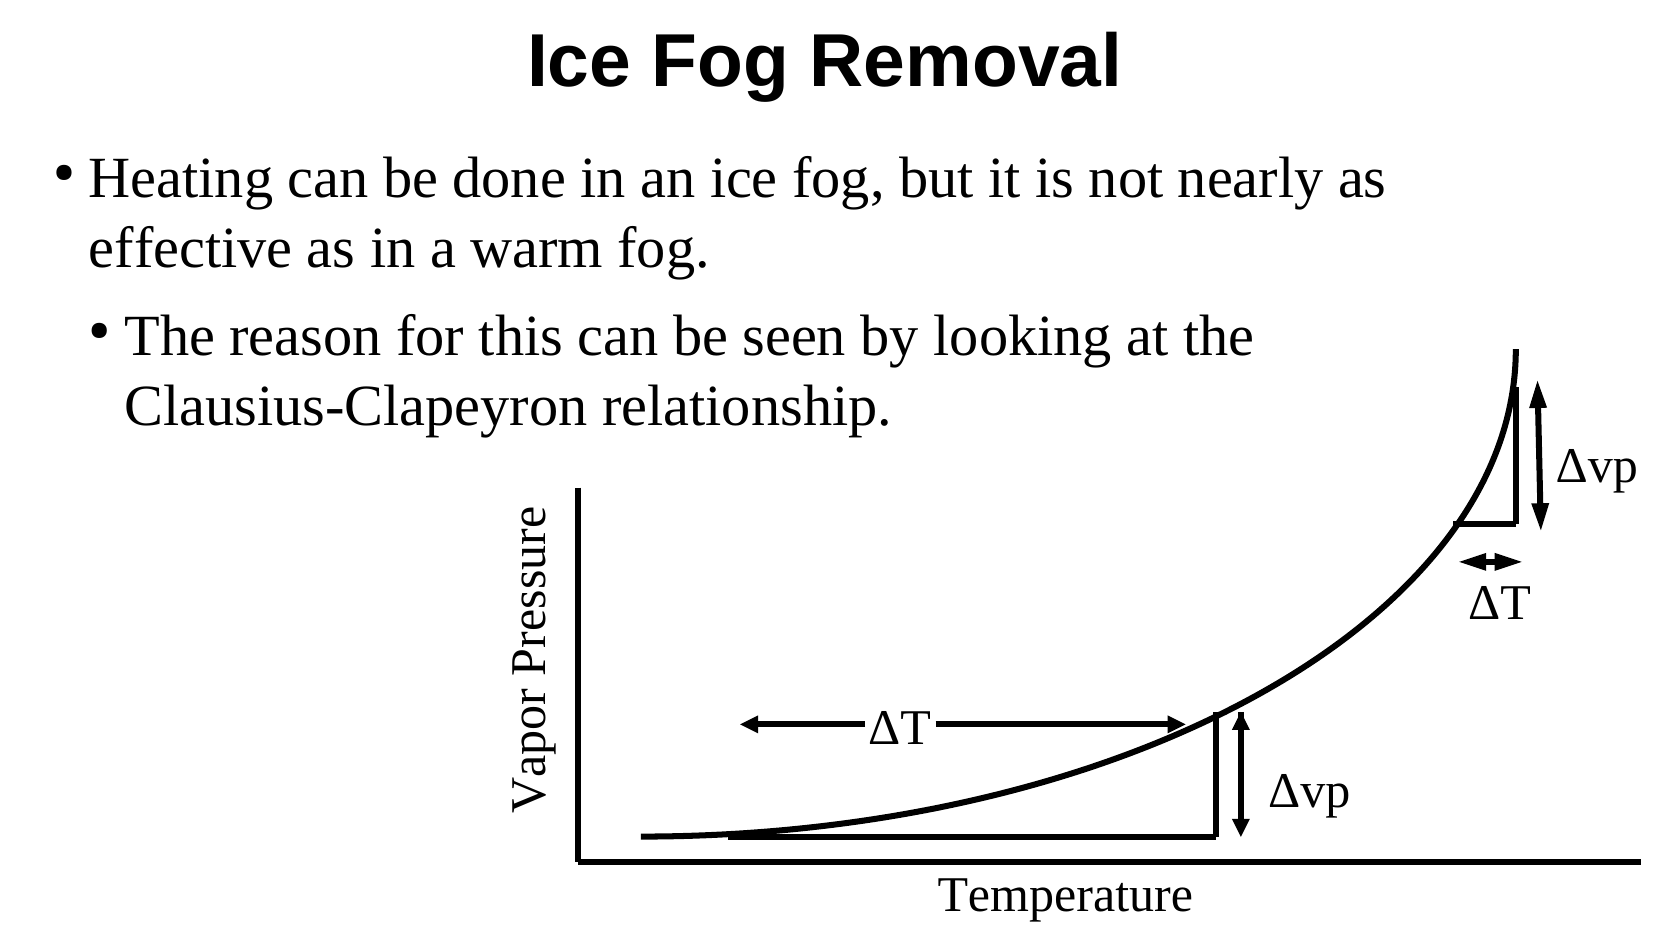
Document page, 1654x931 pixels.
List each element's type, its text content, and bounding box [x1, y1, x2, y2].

text_box Vapor Pressure [487, 419, 563, 829]
text_box Δvp [1253, 749, 1429, 825]
title Ice Fog Removal [0, 5, 1654, 107]
text_box ΔT [853, 686, 979, 763]
text_box Heating can be done in an ice fog, but it is not nearly as effective as in a warm fog. The reason for this can be seen by looking at the Clausius-Clapeyron relationship. [10, 132, 1431, 445]
text_box Δvp [1542, 424, 1654, 500]
text_box Temperature [922, 853, 1486, 929]
text_box ΔT [1453, 561, 1579, 638]
